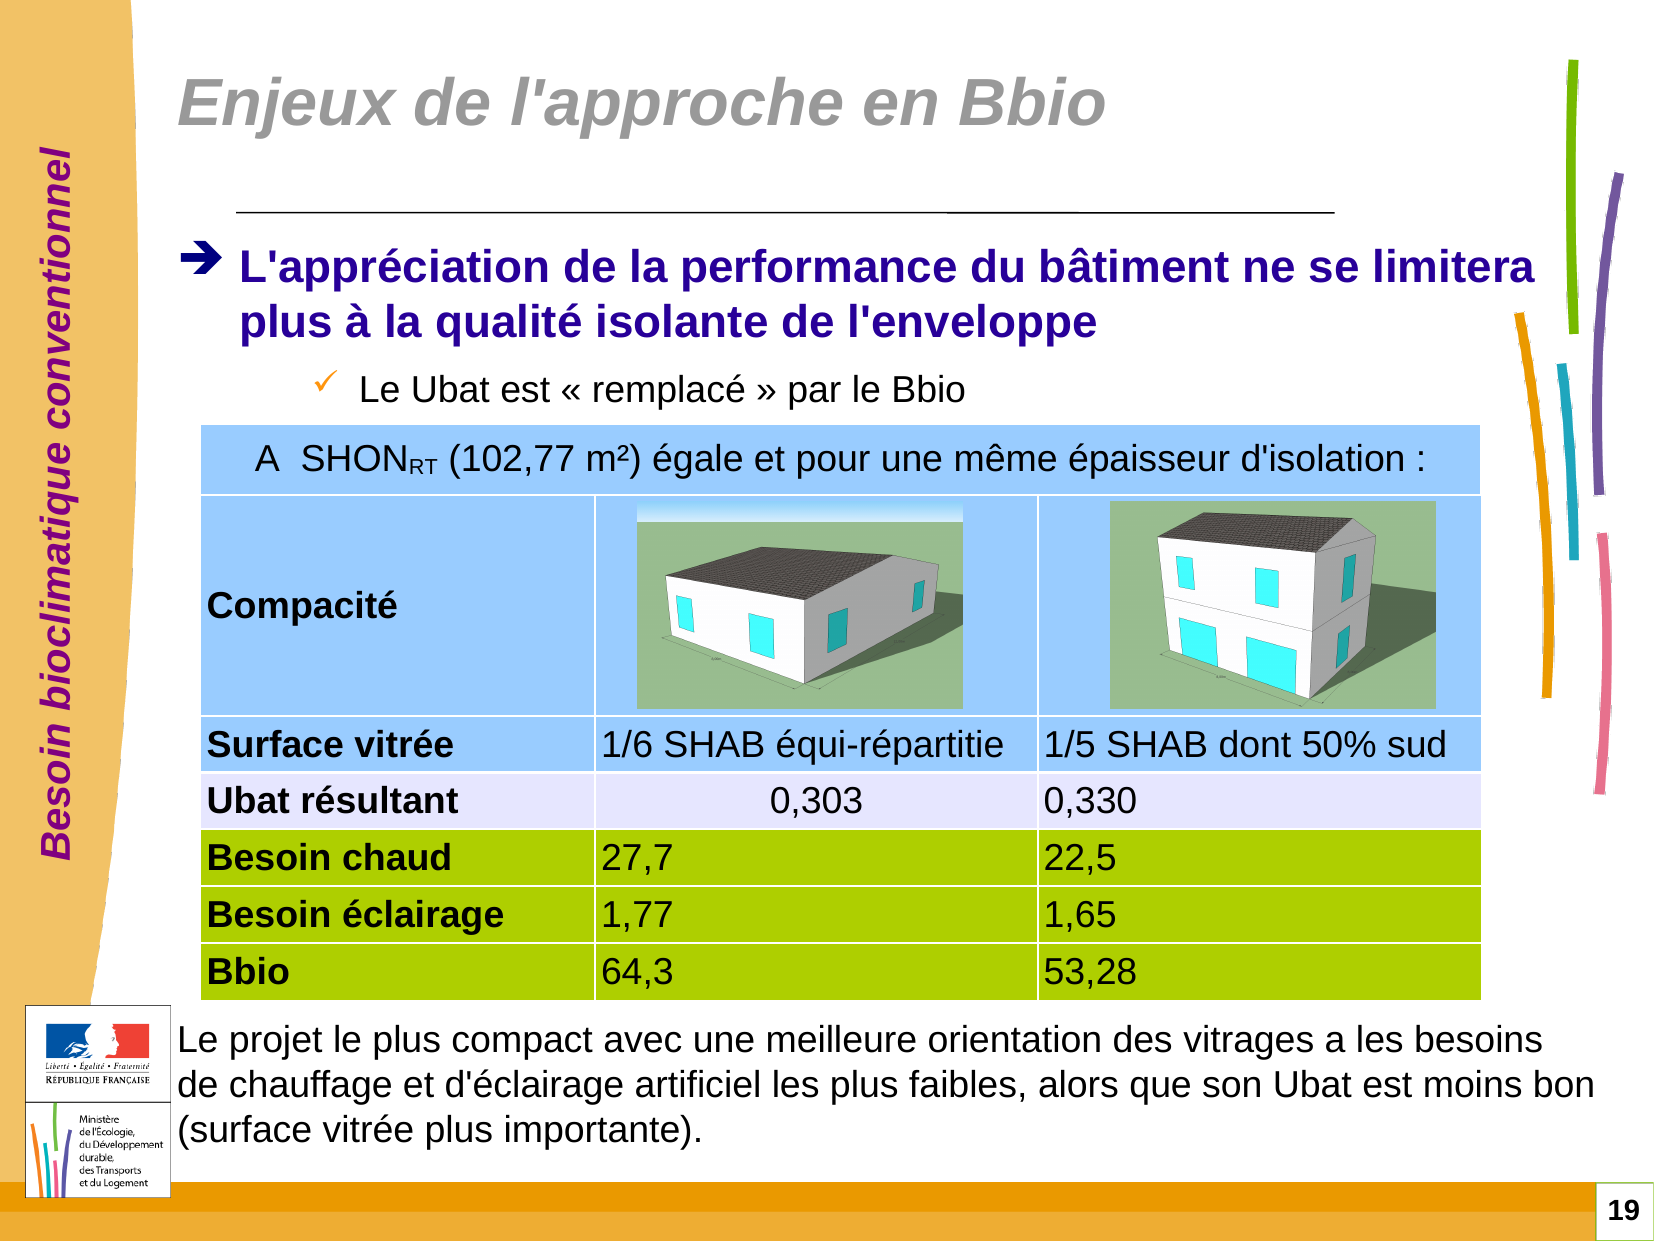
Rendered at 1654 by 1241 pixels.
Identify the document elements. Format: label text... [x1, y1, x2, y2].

title Enjeux de l'approche en Bbio [177, 29, 1536, 178]
text_box Besoin bioclimatique conventionnel [11, 47, 101, 963]
list L'appréciation de la performance du bâtiment ne se limitera plus à la qualité isolante de l'enveloppe Le Ubat est « remplacé » par le Bbio Le projet le plus compact avec une meilleure orientation des vitrages a les besoins de chauffage et d'éclairage artificiel les plus faibles, alors que son Ubat est moins bon (surface vitrée plus importante). [177, 236, 1625, 1182]
picture [0, 0, 1654, 1241]
